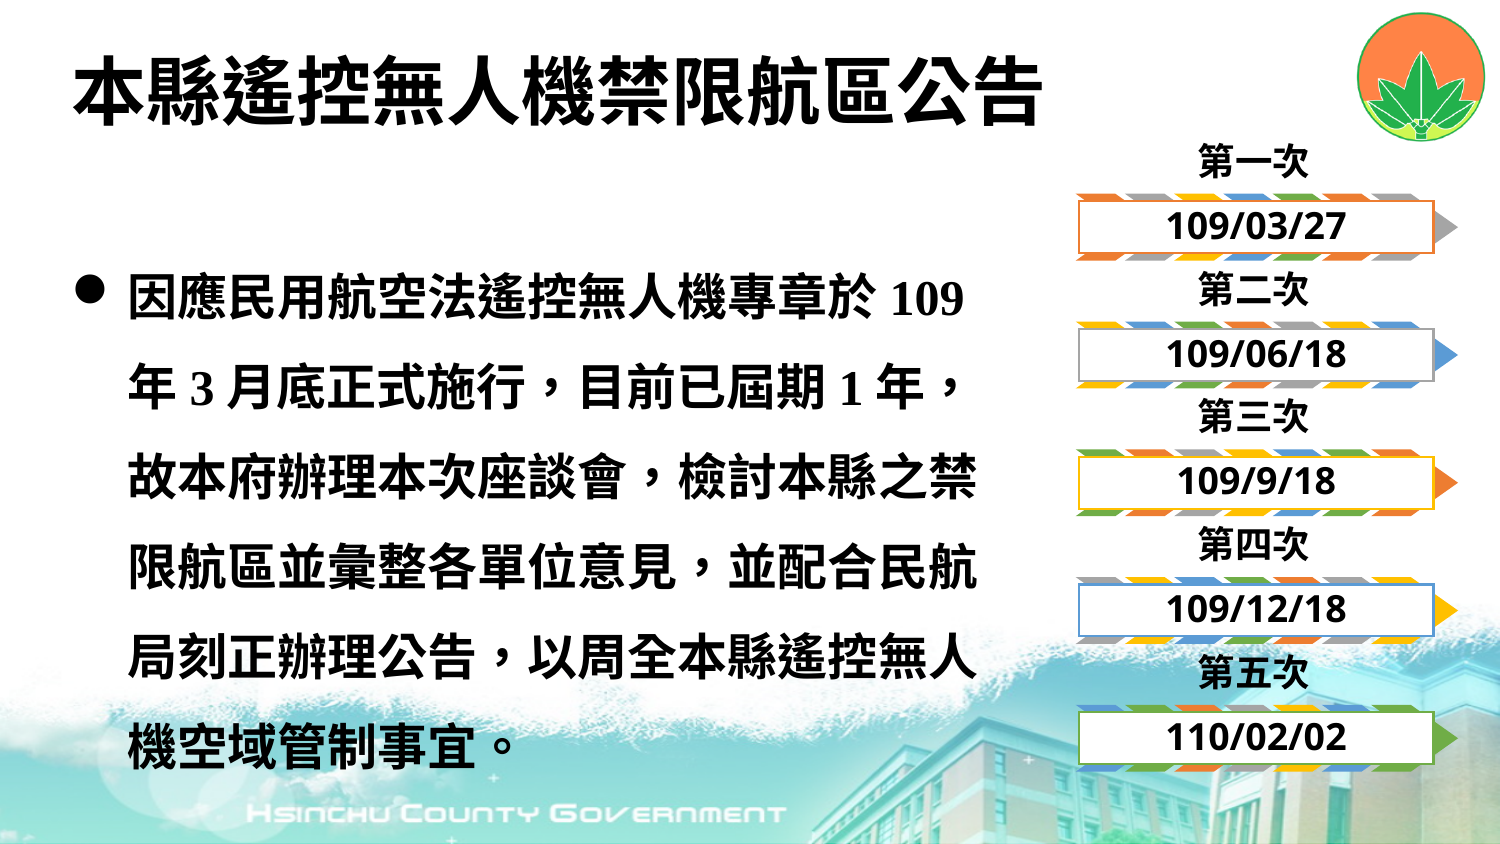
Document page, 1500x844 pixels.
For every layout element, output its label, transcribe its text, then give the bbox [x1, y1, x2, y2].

text_box [1226, 450, 1271, 456]
text_box [1078, 254, 1123, 260]
text_box [1177, 381, 1223, 388]
text_box [1434, 594, 1457, 627]
text_box [1078, 578, 1124, 584]
text_box [1325, 765, 1370, 771]
text_box [1078, 765, 1124, 771]
text_box [1275, 254, 1320, 260]
text_box [1128, 322, 1172, 328]
text_box [1226, 637, 1272, 643]
text_box [1078, 194, 1124, 201]
text_box [1434, 722, 1457, 754]
text_box [1177, 450, 1222, 456]
text_box [1374, 637, 1419, 643]
text_box [1226, 322, 1271, 328]
text_box [1128, 381, 1174, 388]
text_box [1325, 194, 1370, 201]
text_box [1325, 381, 1371, 388]
text_box [1128, 578, 1173, 584]
text_box [1177, 765, 1222, 771]
text_box [1078, 381, 1125, 388]
text_box [1078, 450, 1124, 456]
text_box 110/02/02 [1078, 712, 1434, 765]
text_box [1275, 450, 1321, 456]
text_box 第五次 [1078, 652, 1429, 706]
text_box [1275, 194, 1321, 201]
text_box [1325, 450, 1370, 456]
text_box [1325, 254, 1370, 260]
text_box [1128, 765, 1173, 771]
text_box [1325, 322, 1369, 328]
text_box [1177, 254, 1222, 260]
text_box [1177, 637, 1222, 643]
text_box [1128, 509, 1173, 516]
text_box [1177, 194, 1223, 201]
text_box [1374, 705, 1420, 712]
text_box [1275, 637, 1321, 643]
text_box [1374, 381, 1420, 388]
text_box [1374, 194, 1420, 201]
text_box [1325, 578, 1370, 584]
text_box [1275, 322, 1320, 328]
text_box [1325, 705, 1370, 712]
text_box [1275, 509, 1321, 516]
text_box [1374, 322, 1419, 328]
text_box [1374, 578, 1419, 584]
text_box [1275, 705, 1321, 712]
text_box [1275, 381, 1322, 388]
text_box [1128, 637, 1173, 643]
text_box 第一次 [1078, 172, 1429, 195]
text_box [1325, 637, 1370, 643]
text_box 本縣遙控無人機禁限航區公告 [56, 36, 1093, 142]
text_box [1128, 705, 1173, 712]
text_box [1128, 194, 1174, 201]
text_box [1434, 466, 1457, 499]
text_box [1374, 509, 1420, 516]
text_box [1434, 339, 1457, 371]
text_box [1374, 254, 1419, 260]
text_box 第三次 [1078, 397, 1429, 451]
text_box [1177, 509, 1223, 516]
text_box 因應民用航空法遙控無人機專章於109年3月底正式施行，目前已屆期1年，故本府辦理本次座談會，檢討本縣之禁限航區並彙整各單位意見，並配合民航局刻正辦理公告，以周全本縣遙控無人機空域管制事宜。 [56, 227, 1029, 783]
text_box [1177, 322, 1222, 328]
text_box 109/9/18 [1078, 456, 1434, 509]
text_box [1078, 637, 1124, 643]
text_box [1177, 705, 1223, 712]
text_box 109/06/18 [1078, 328, 1434, 381]
text_box [1226, 509, 1272, 516]
text_box [1226, 705, 1272, 712]
text_box 第四次 [1078, 525, 1429, 579]
text_box [1226, 194, 1272, 201]
text_box [1275, 765, 1320, 771]
text_box 109/03/27 [1078, 201, 1434, 254]
text_box [1325, 509, 1370, 516]
text_box [1374, 450, 1419, 456]
text_box [1275, 578, 1321, 584]
text_box [1128, 450, 1173, 456]
text_box [1226, 765, 1271, 771]
text_box [1226, 578, 1272, 584]
text_box [1078, 705, 1124, 712]
text_box 109/12/18 [1078, 584, 1434, 637]
text_box [1434, 211, 1457, 243]
text_box [1226, 254, 1271, 260]
text_box [1374, 765, 1419, 771]
text_box [1226, 381, 1272, 388]
text_box [1177, 578, 1222, 584]
text_box 第二次 [1078, 269, 1429, 323]
picture [1342, 0, 1500, 158]
text_box [1078, 509, 1124, 516]
text_box [1078, 322, 1123, 328]
text_box [1128, 254, 1173, 260]
